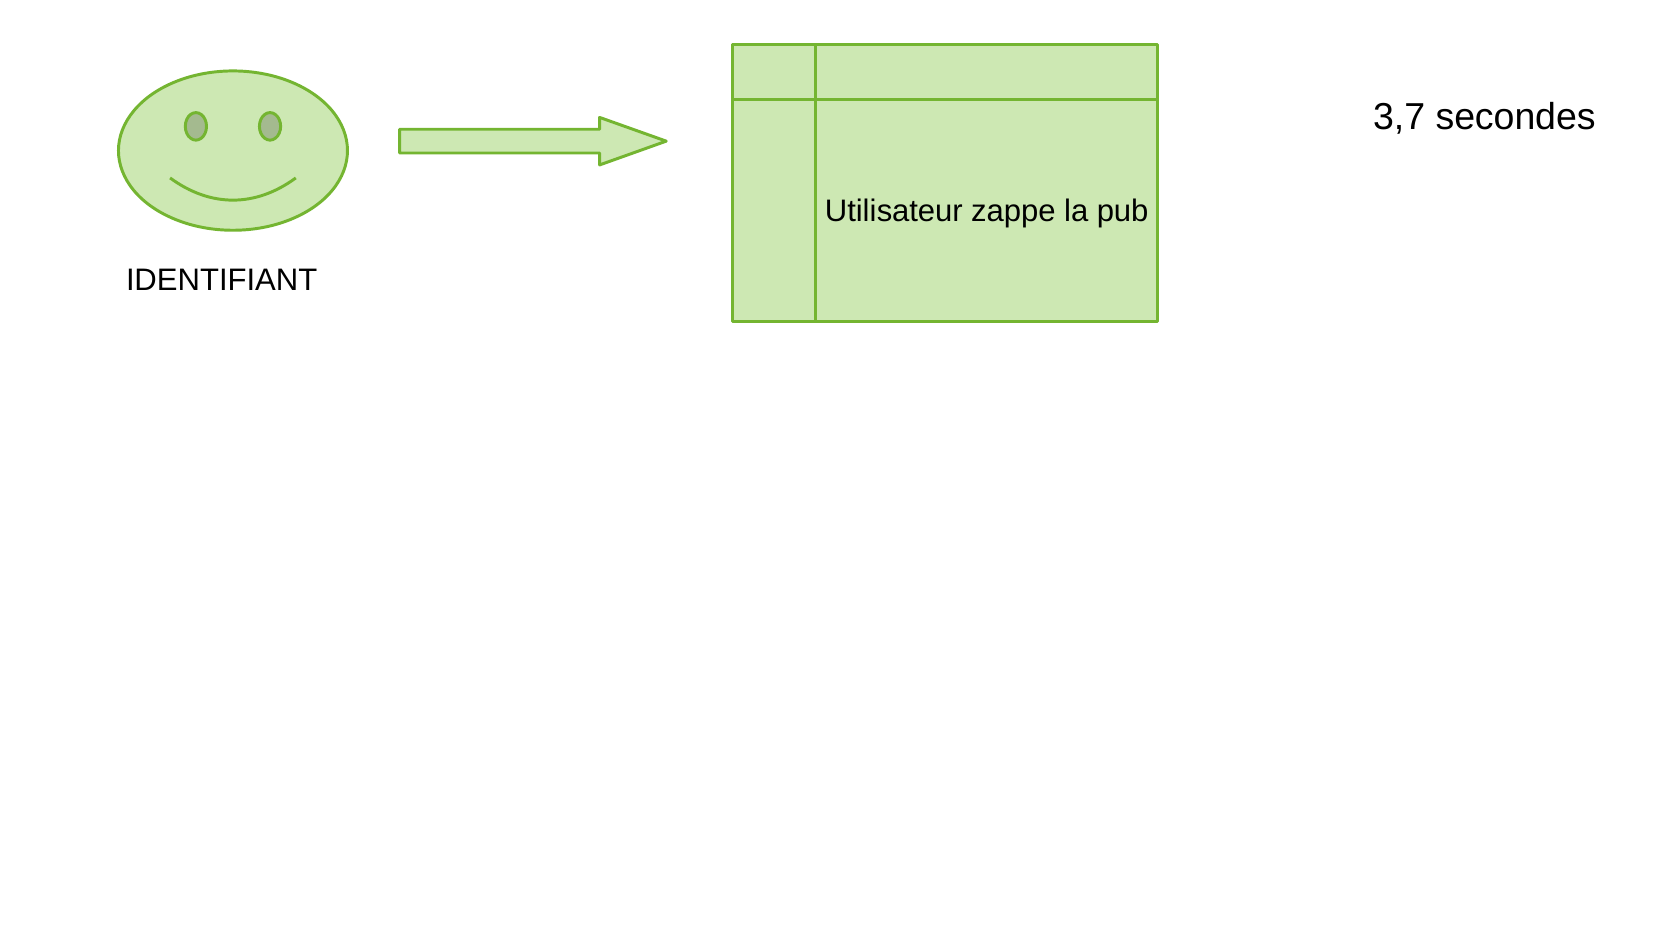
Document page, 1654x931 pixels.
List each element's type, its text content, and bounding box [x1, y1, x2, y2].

text_box [399, 117, 667, 165]
text_box IDENTIFIANT [111, 255, 400, 303]
text_box 3,7 secondes [1358, 88, 1611, 146]
text_box Utilisateur zappe la pub [732, 44, 1158, 322]
text_box [118, 70, 348, 231]
